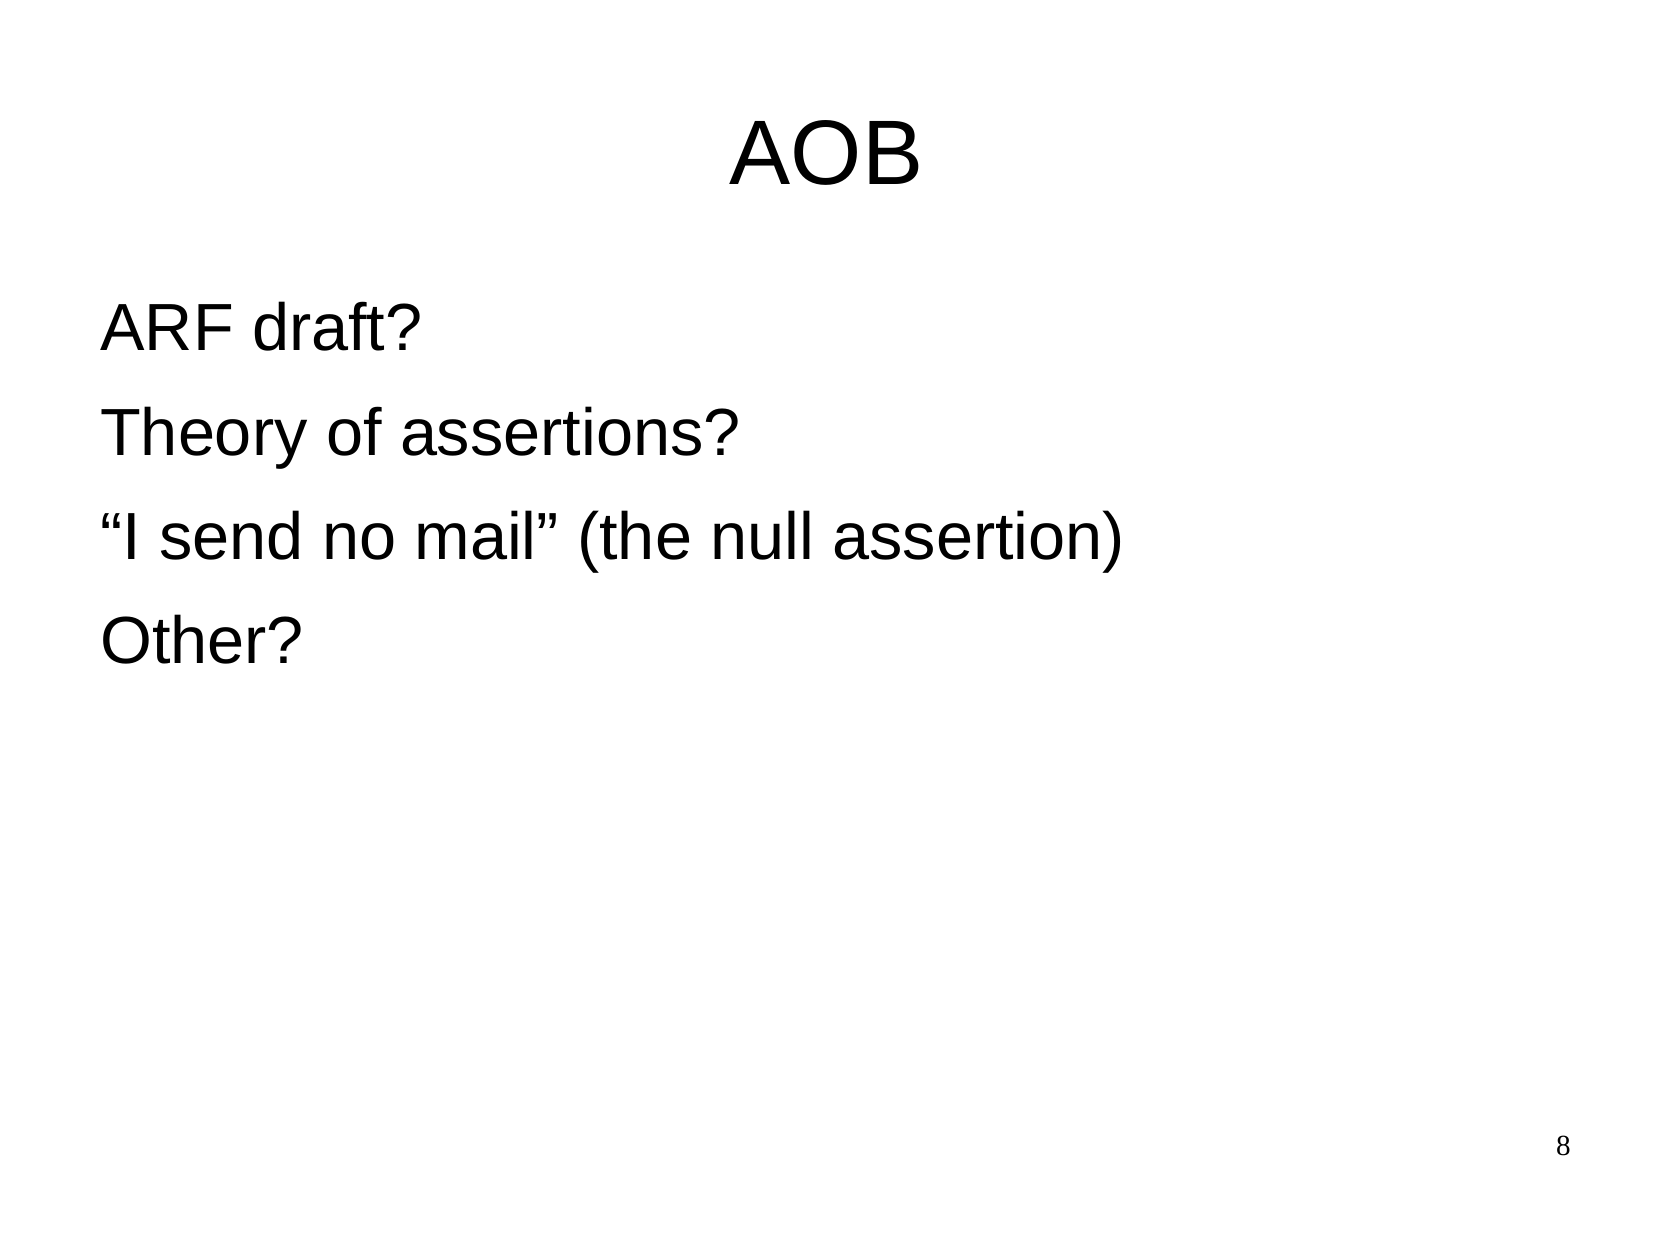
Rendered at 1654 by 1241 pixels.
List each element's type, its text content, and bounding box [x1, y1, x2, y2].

title AOB [82, 56, 1571, 250]
list ARF draft? Theory of assertions? “I send no mail” (the null assertion) Other? [82, 290, 1571, 1094]
